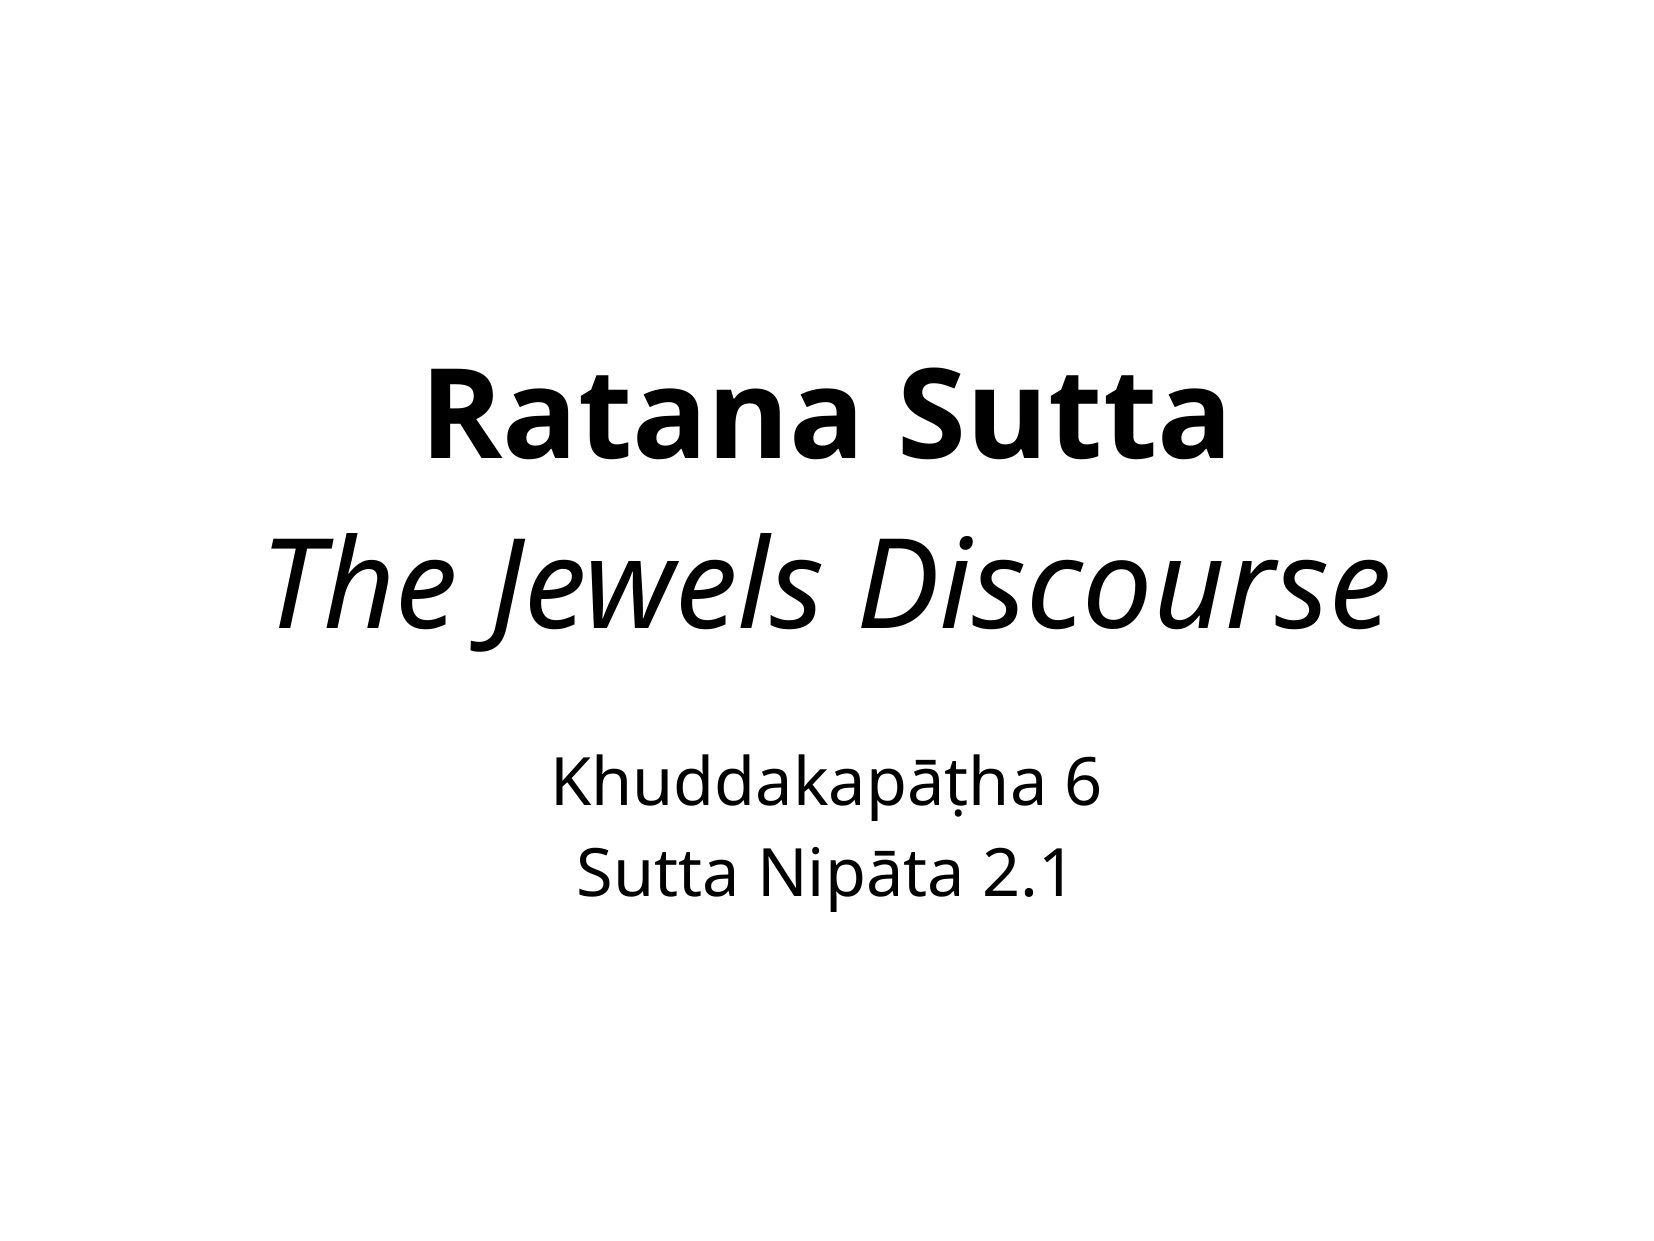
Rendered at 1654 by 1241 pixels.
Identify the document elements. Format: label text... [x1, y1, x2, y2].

title Ratana Sutta The Jewels Discourse Khuddakapāṭha 6 Sutta Nipāta 2.1 [82, 172, 1571, 1068]
